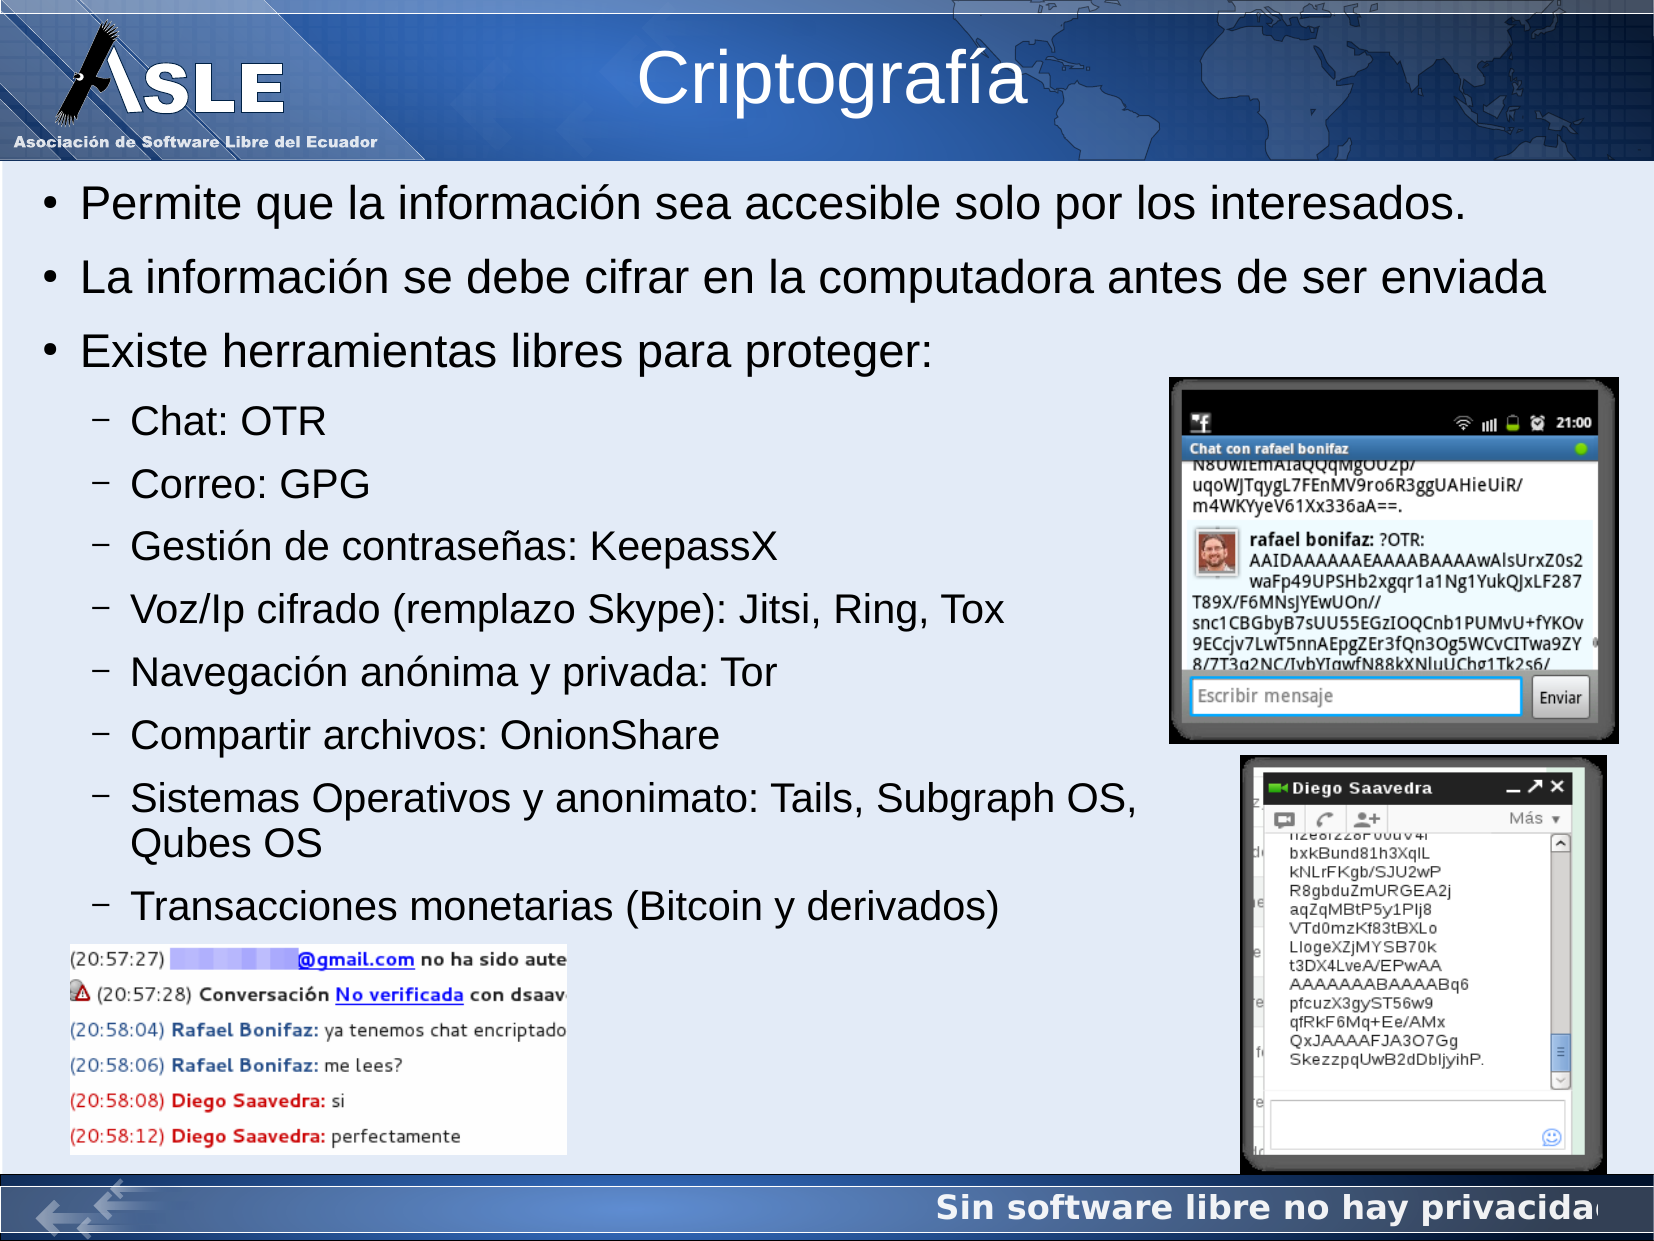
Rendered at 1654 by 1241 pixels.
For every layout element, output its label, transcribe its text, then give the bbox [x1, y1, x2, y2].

list Permite que la información sea accesible solo por los interesados. La información se debe cifrar en la computadora antes de ser enviada Existe herramientas libres para proteger: Chat: OTR Correo: GPG Gestión de contraseñas: KeepassX Voz/Ip cifrado (remplazo Skype): Jitsi, Ring, Tox Navegación anónima y privada: Tor Compartir archivos: OnionShare Sistemas Operativos y anonimato: Tails, Subgraph OS, Qubes OS Transacciones monetarias (Bitcoin y derivados) [29, 177, 1607, 934]
picture [1240, 755, 1607, 1175]
title Criptografía [23, 26, 1642, 130]
picture [70, 944, 567, 1155]
picture [1169, 377, 1619, 744]
